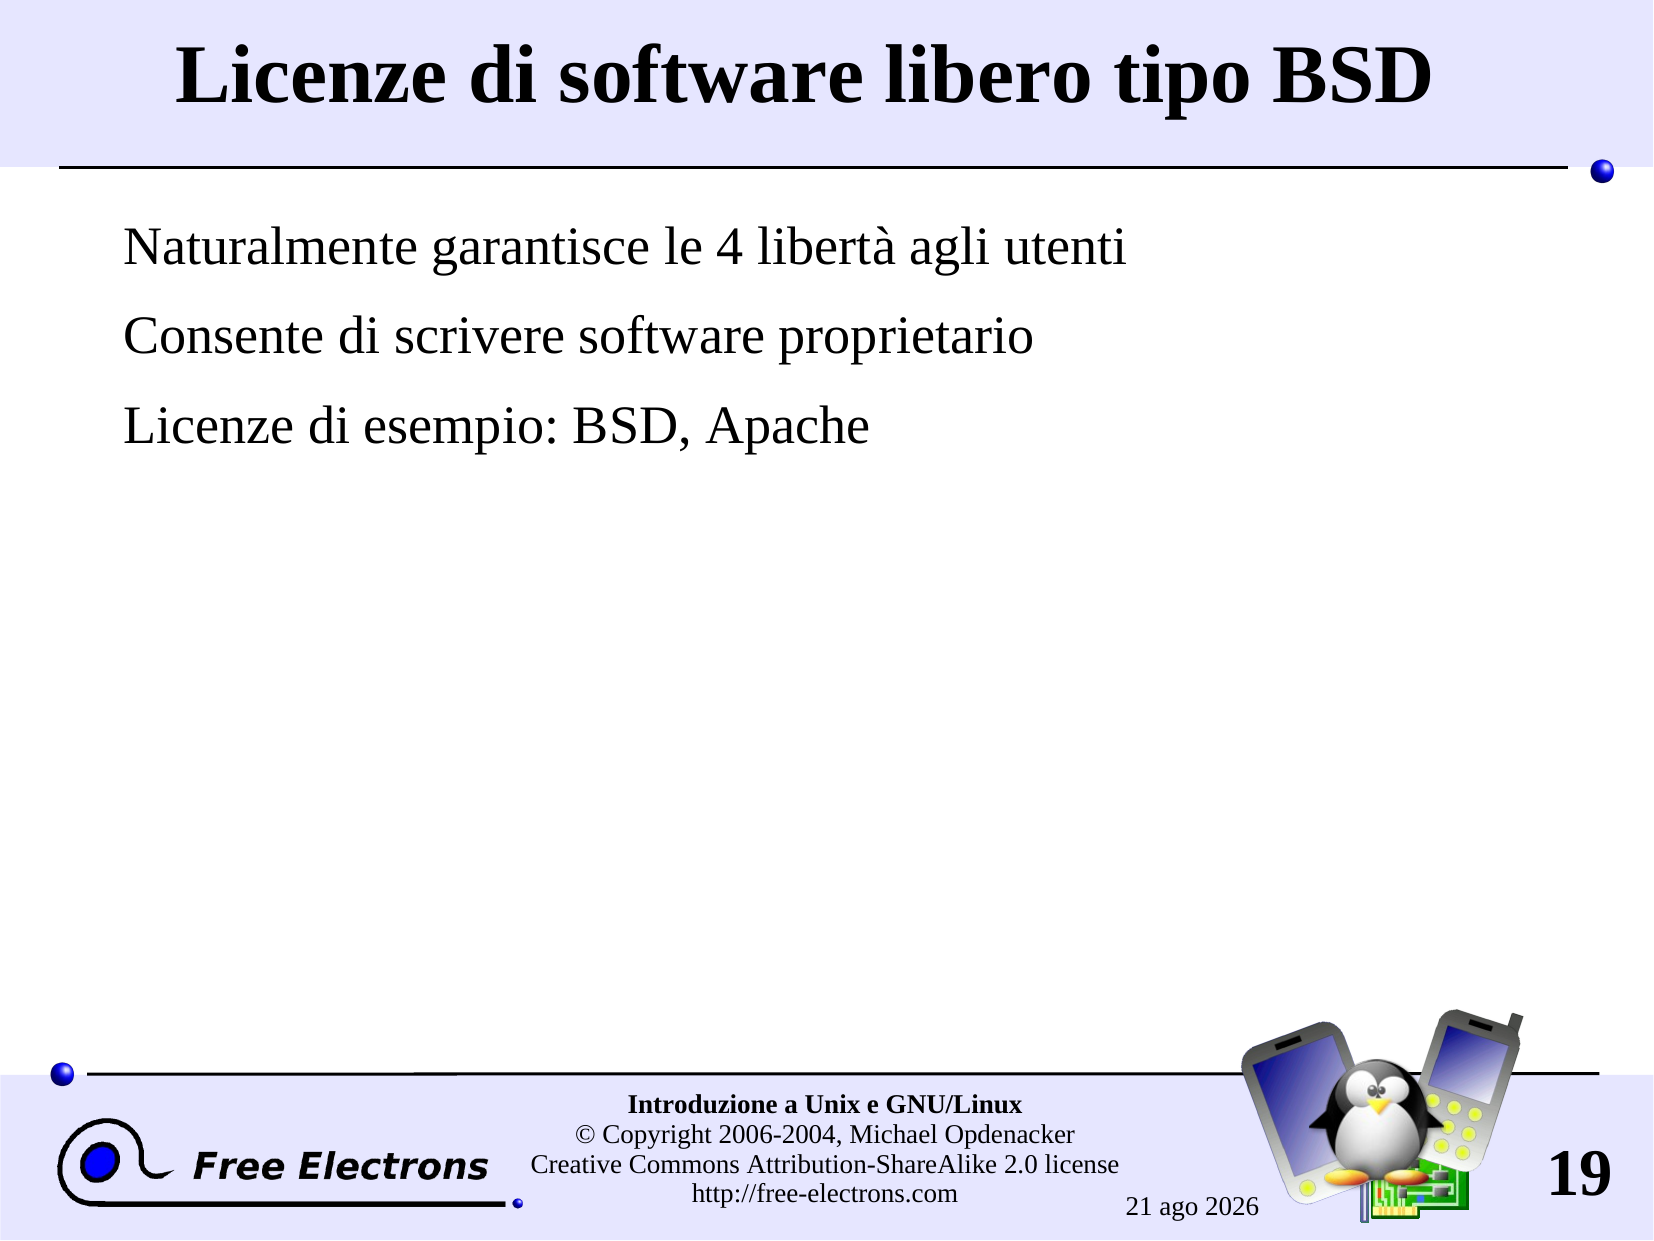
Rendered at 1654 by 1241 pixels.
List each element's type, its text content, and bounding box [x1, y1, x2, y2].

picture [50, 1107, 527, 1216]
picture [1231, 1007, 1538, 1241]
list Naturalmente garantisce le 4 libertà agli utenti Consente di scrivere software proprietario Licenze di esempio: BSD, Apache [105, 216, 1518, 1066]
title Licenze di software libero tipo BSD [60, 12, 1551, 138]
